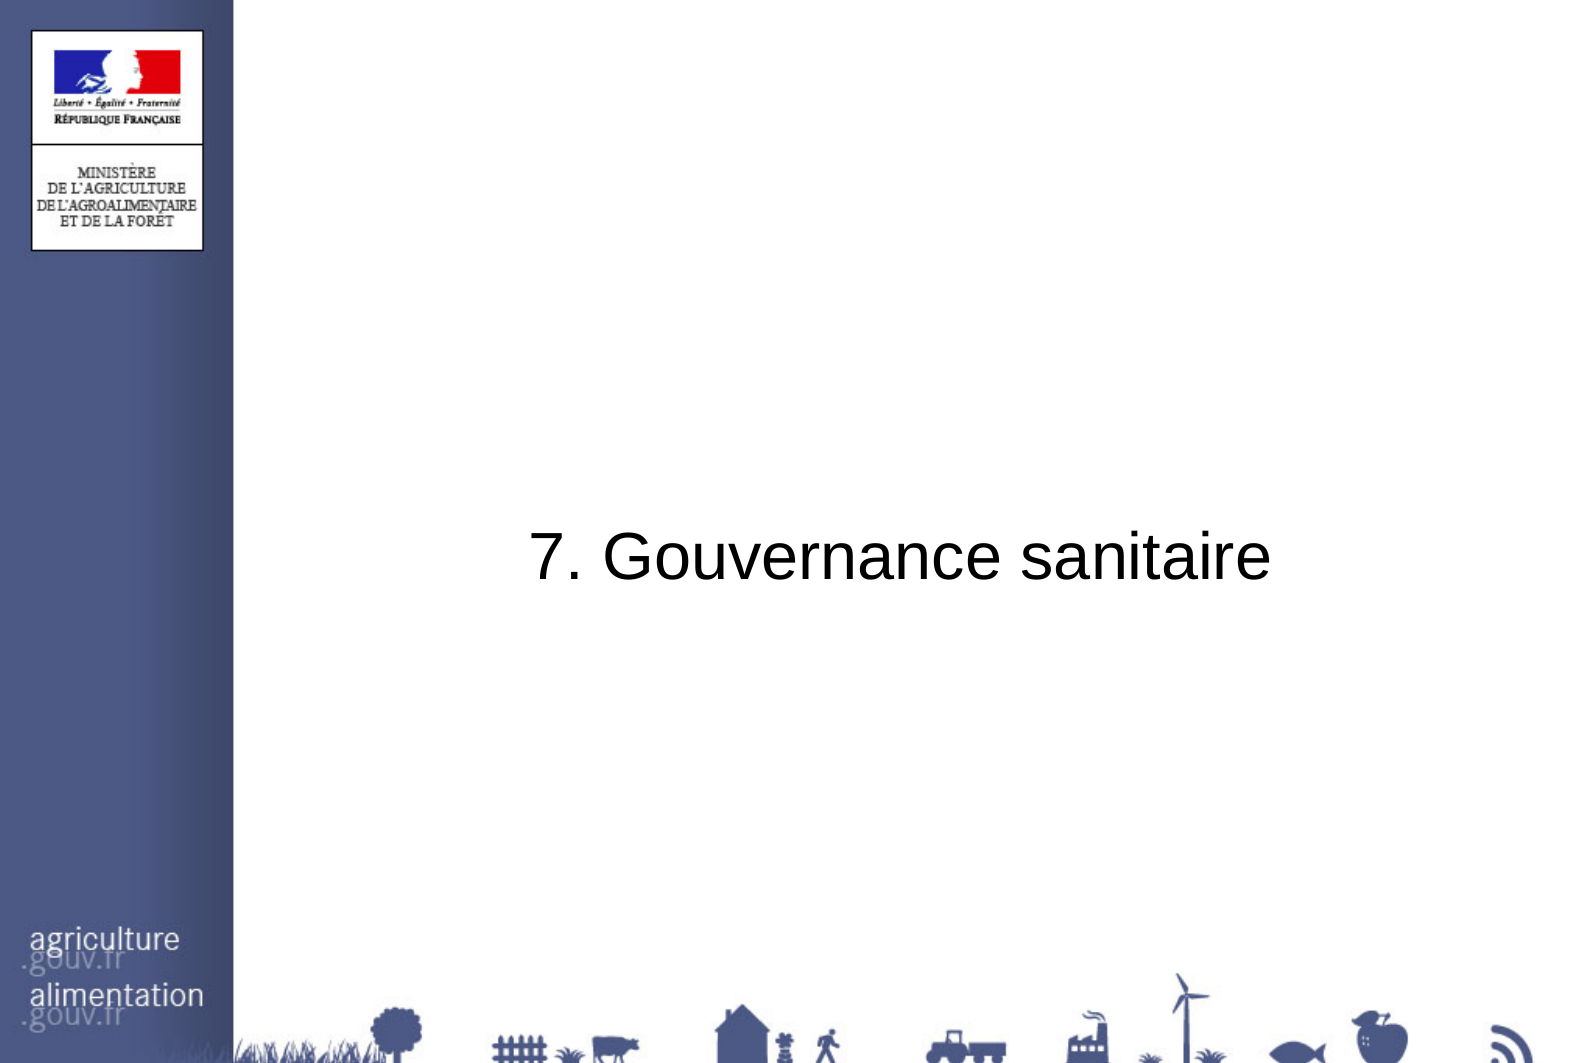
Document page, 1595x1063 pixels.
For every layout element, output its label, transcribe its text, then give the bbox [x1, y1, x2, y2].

subtitle 7. Gouvernance sanitaire [265, 248, 1536, 866]
picture [0, 0, 1595, 1063]
